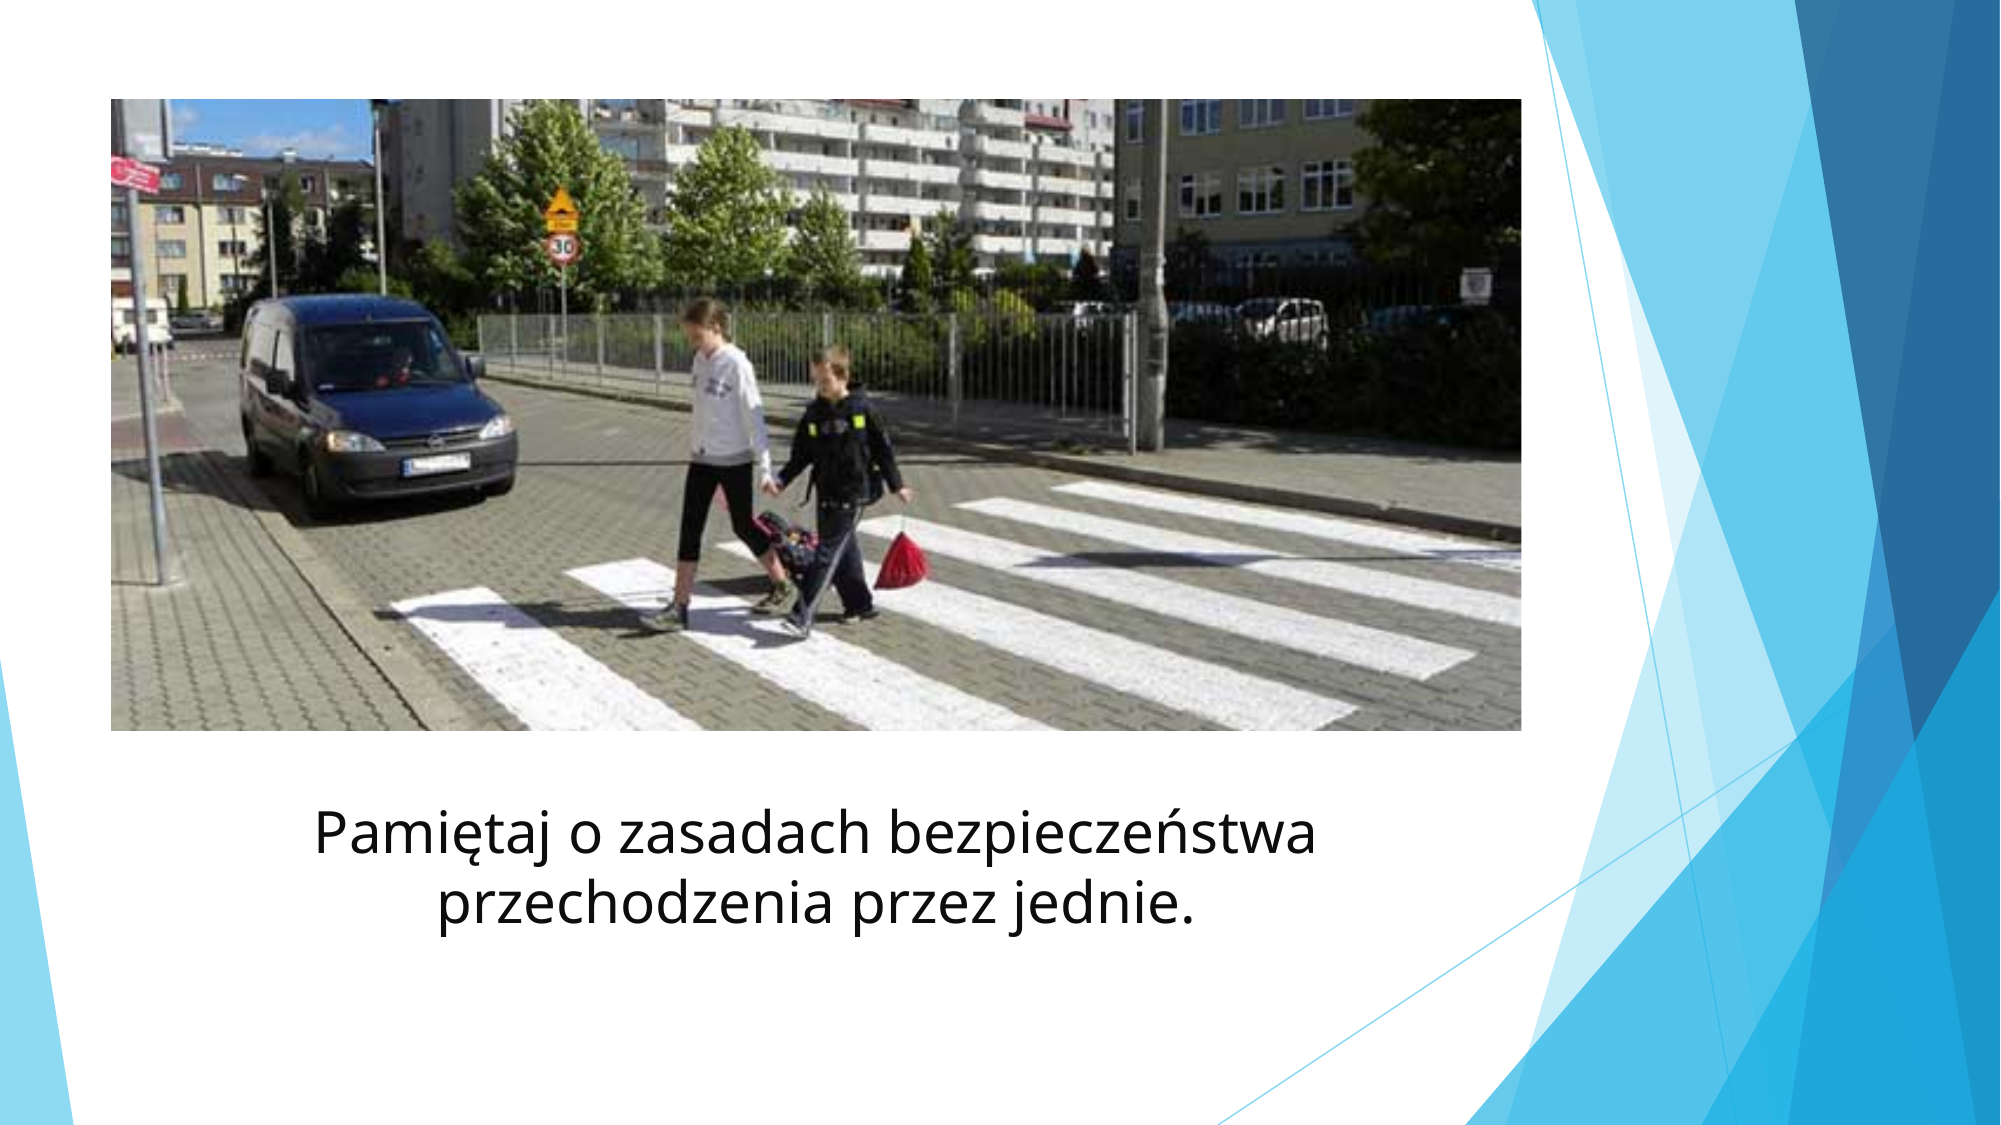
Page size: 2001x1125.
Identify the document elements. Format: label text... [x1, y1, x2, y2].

title Pamiętaj o zasadach bezpieczeństwa przechodzenia przez jednie. [111, 787, 1522, 881]
picture [111, 99, 1522, 731]
